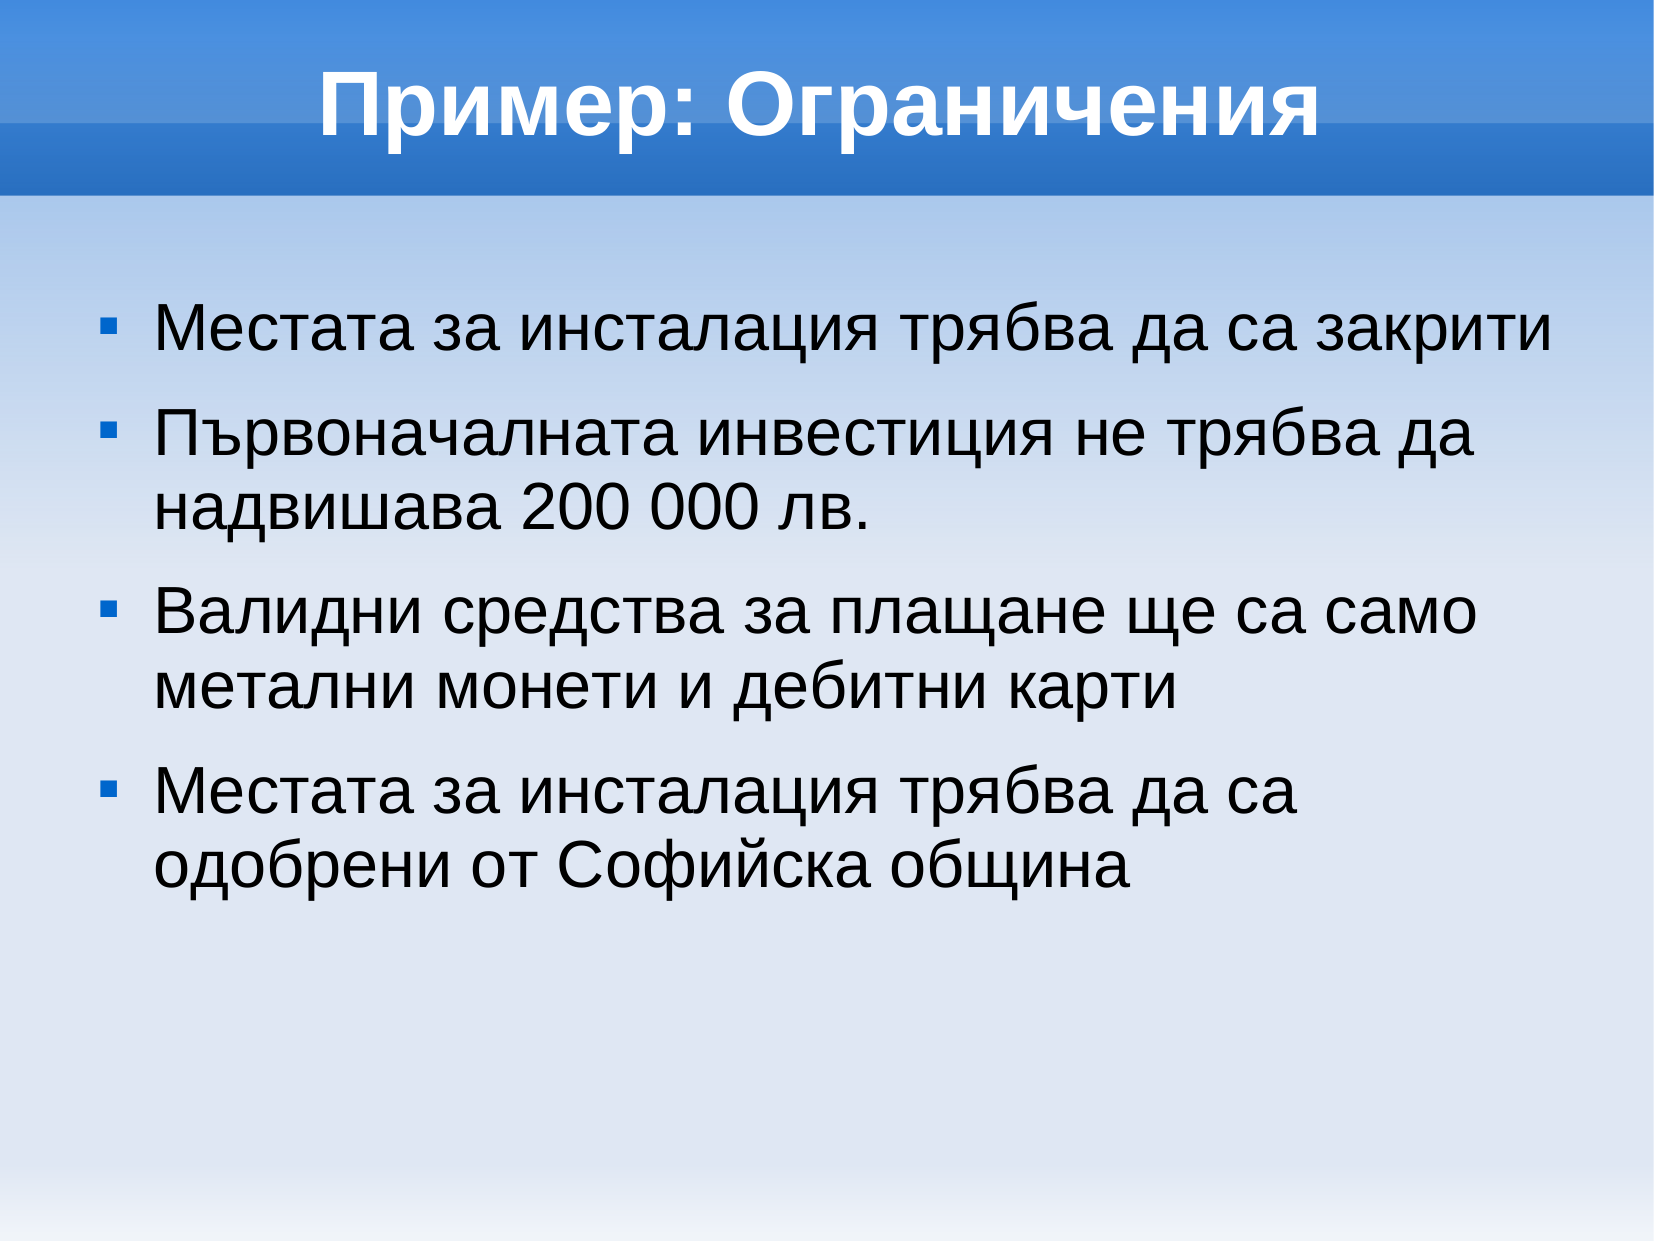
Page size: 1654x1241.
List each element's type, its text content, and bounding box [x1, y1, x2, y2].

title Пример: Ограничения [76, 0, 1565, 208]
list Местата за инсталация трябва да са закрити Първоначалната инвестиция не трябва да надвишава 200 000 лв. Валидни средства за плащане ще са само метални монети и дебитни карти Местата за инсталация трябва да са одобрени от Софийска община [82, 290, 1571, 1109]
picture [0, 0, 1654, 1241]
